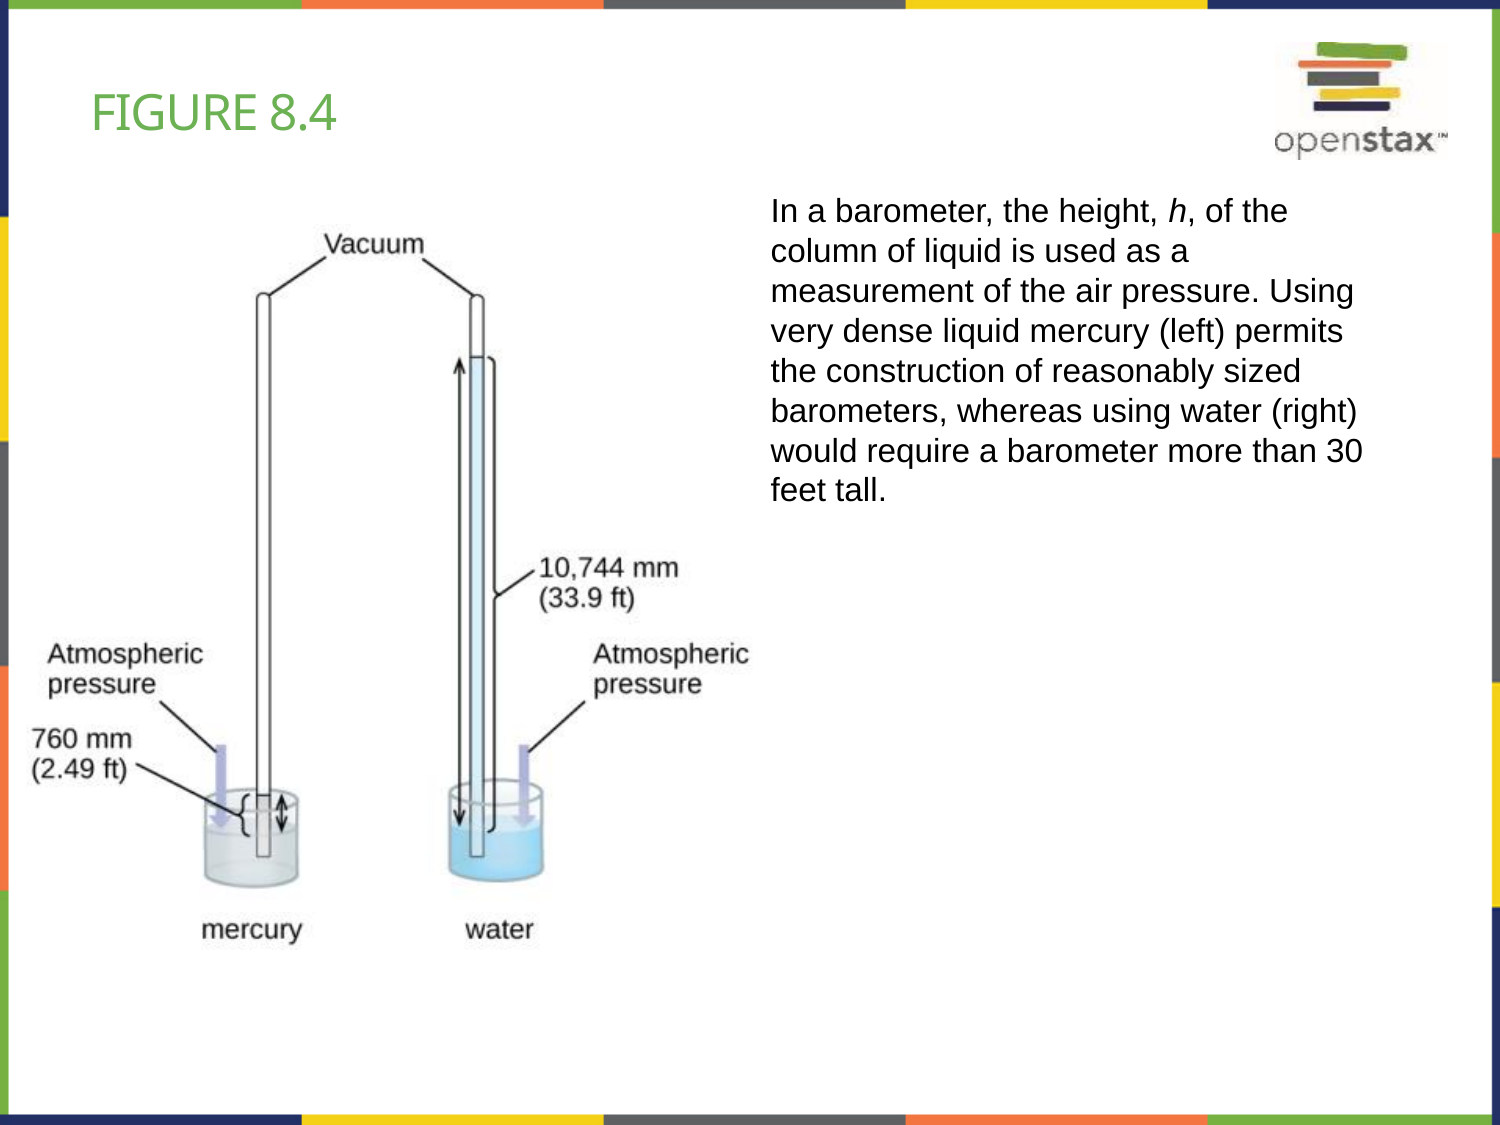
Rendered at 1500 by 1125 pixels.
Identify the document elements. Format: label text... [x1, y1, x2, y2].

title Figure 8.4 [75, 39, 1398, 148]
list In a barometer, the height, h, of the column of liquid is used as a measurement of the air pressure. Using very dense liquid mercury (left) permits the construction of reasonably sized barometers, whereas using water (right) would require a barometer more than 30 feet tall. [755, 181, 1398, 1045]
picture [0, 0, 1500, 1125]
